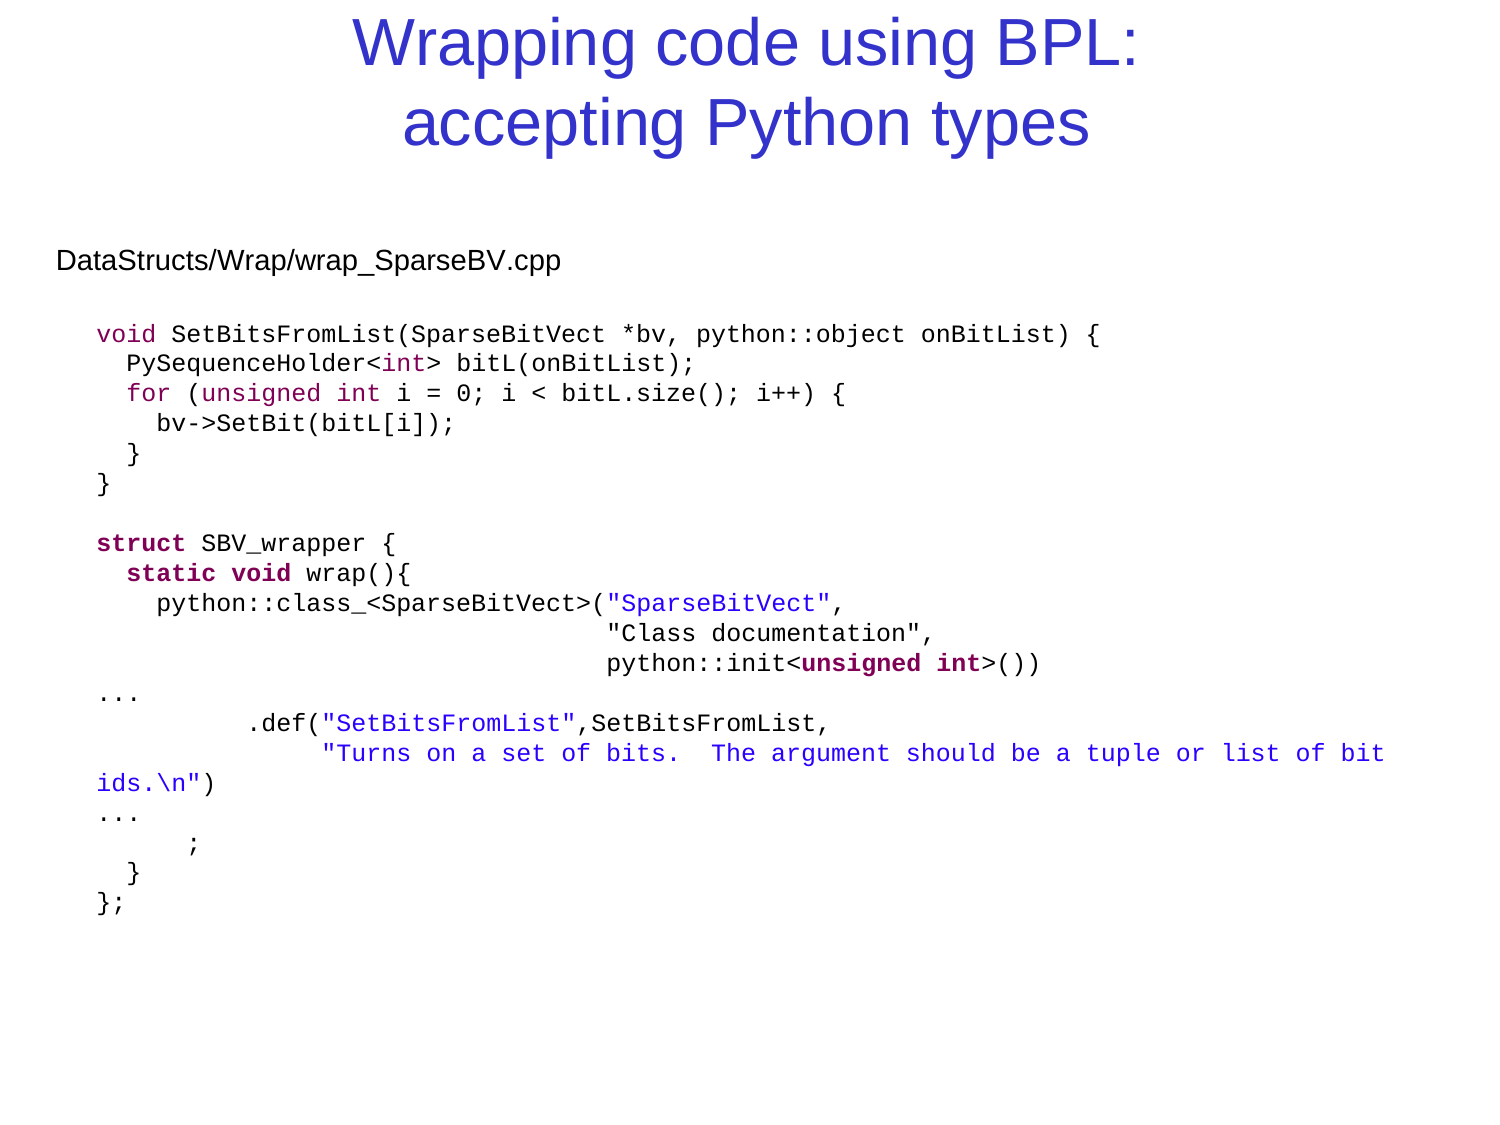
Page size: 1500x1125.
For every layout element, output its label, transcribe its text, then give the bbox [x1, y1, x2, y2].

title Wrapping code using BPL: accepting Python types [77, 0, 1416, 167]
text_box void SetBitsFromList(SparseBitVect *bv, python::object onBitList) { PySequenceHolder<int> bitL(onBitList); for (unsigned int i = 0; i < bitL.size(); i++) { bv->SetBit(bitL[i]); } } struct SBV_wrapper { static void wrap(){ python::class_<SparseBitVect>("SparseBitVect", "Class documentation", python::init<unsigned int>()) ... .def("SetBitsFromList",SetBitsFromList, "Turns on a set of bits. The argument should be a tuple or list of bit ids.\n") ... ; } }; [81, 309, 1445, 924]
text_box DataStructs/Wrap/wrap_SparseBV.cpp [41, 233, 578, 284]
